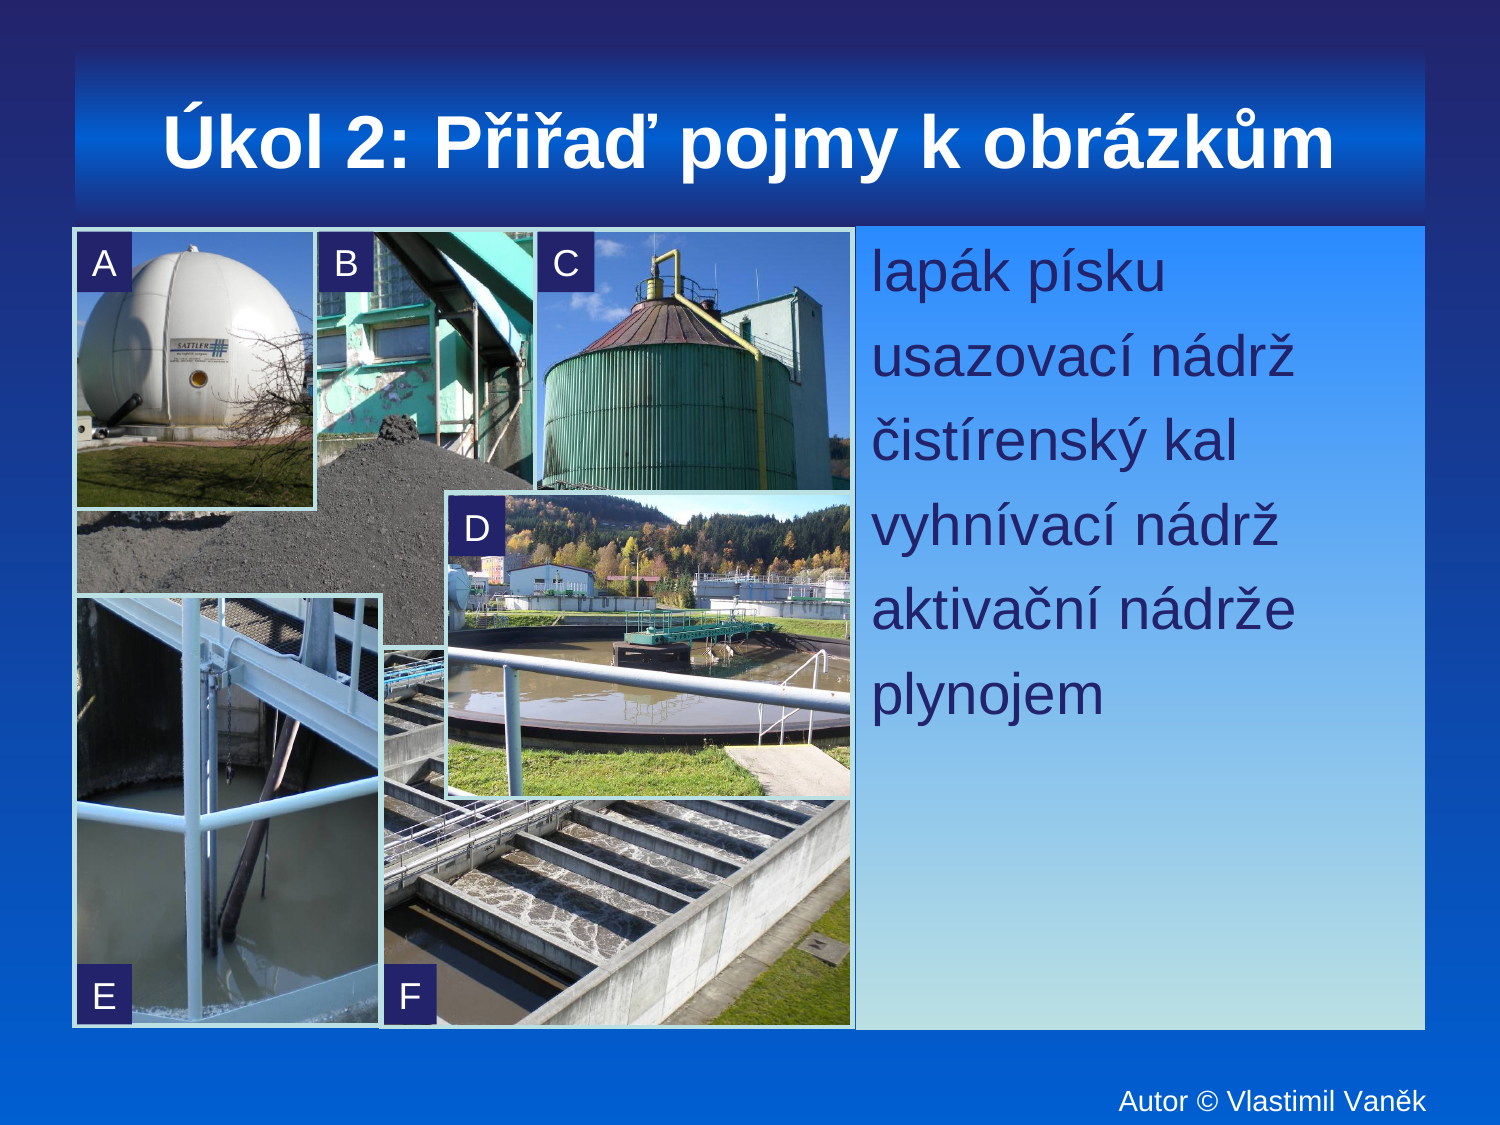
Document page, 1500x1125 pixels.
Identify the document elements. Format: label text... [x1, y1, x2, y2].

picture [448, 494, 850, 796]
list lapák písku usazovací nádrž čistírenský kal vyhnívací nádrž aktivační nádrže plynojem [856, 226, 1425, 1030]
text_box F [384, 964, 437, 1025]
text_box C [537, 231, 595, 293]
picture [537, 231, 851, 490]
text_box B [318, 231, 374, 293]
picture [76, 231, 533, 645]
title Úkol 2: Přiřaď pojmy k obrázkům [75, 45, 1426, 233]
text_box D [448, 495, 506, 557]
text_box Autor © Vlastimil Vaněk [1103, 1074, 1442, 1125]
text_box E [77, 964, 132, 1025]
text_box A [77, 231, 132, 293]
picture [383, 649, 851, 1025]
picture [76, 597, 378, 1024]
picture [76, 231, 313, 507]
